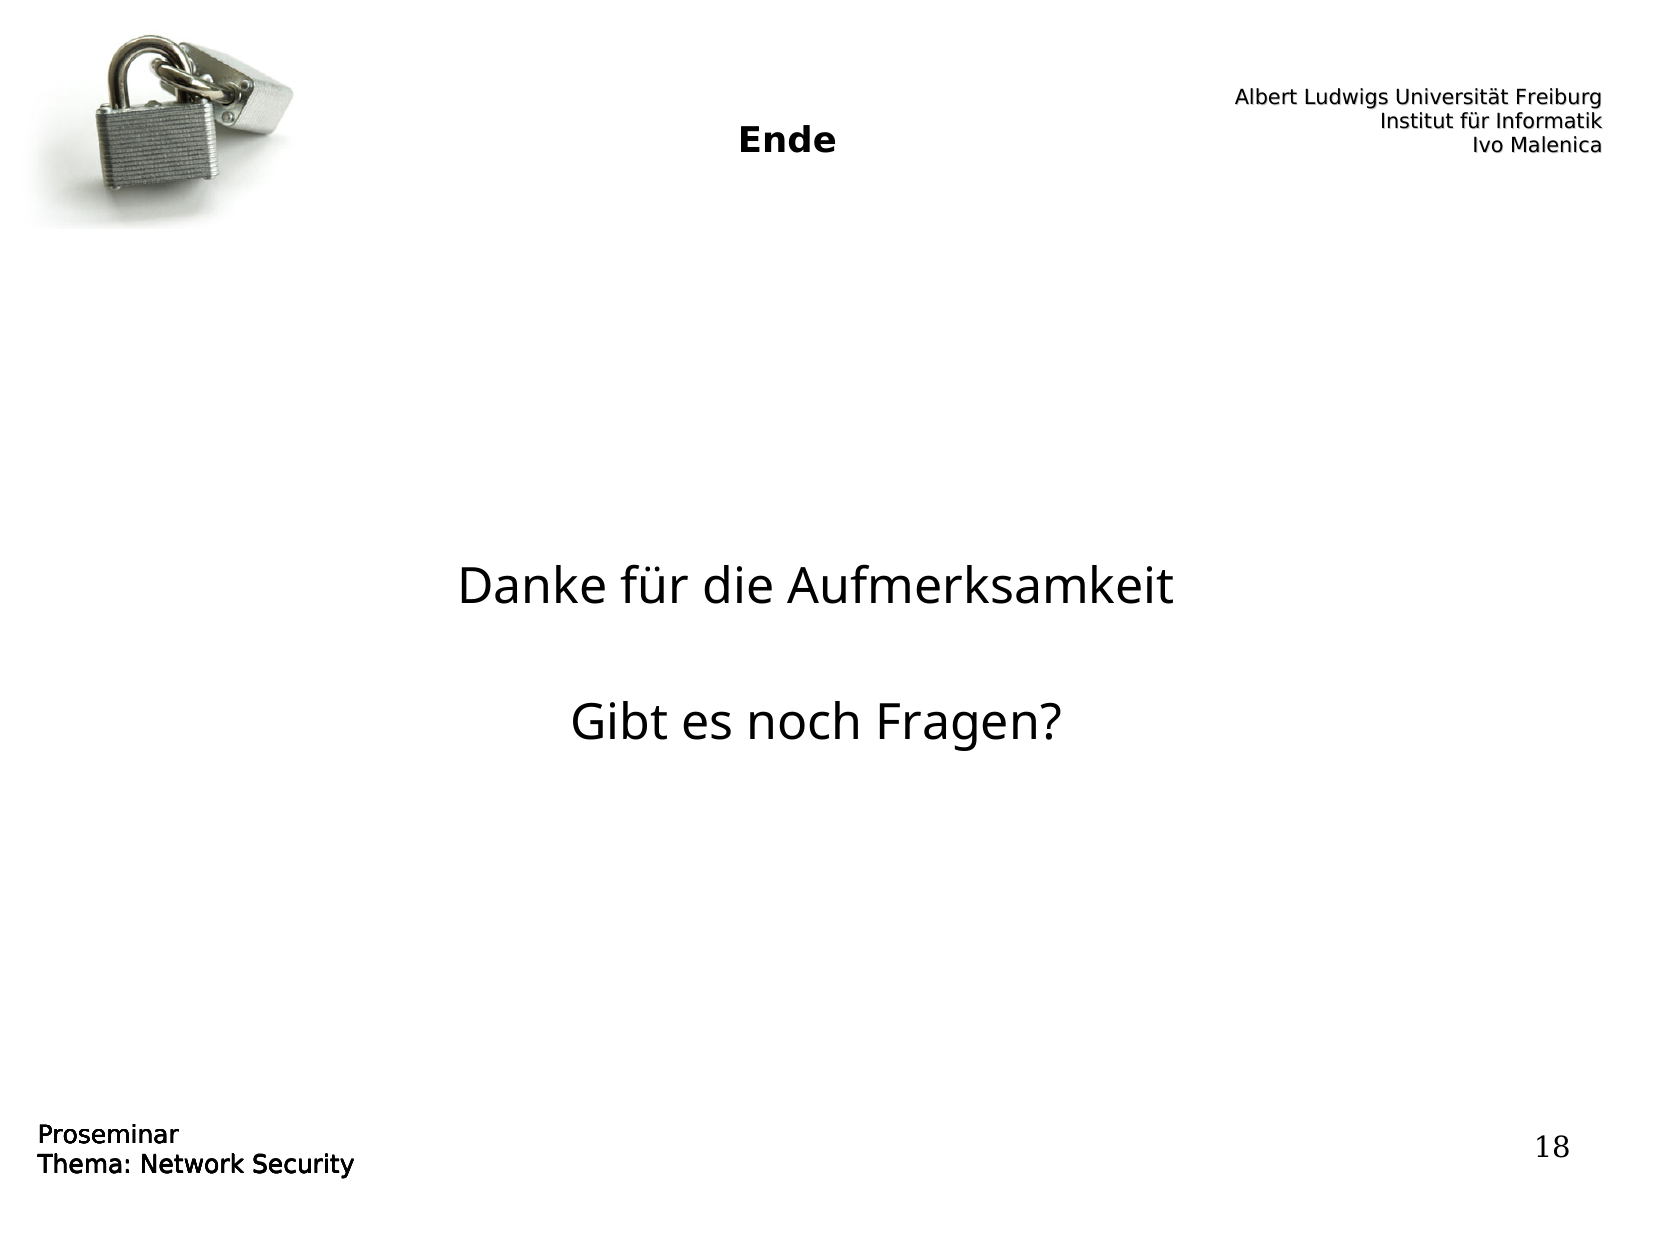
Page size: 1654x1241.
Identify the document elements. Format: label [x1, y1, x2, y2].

picture [20, 23, 321, 229]
